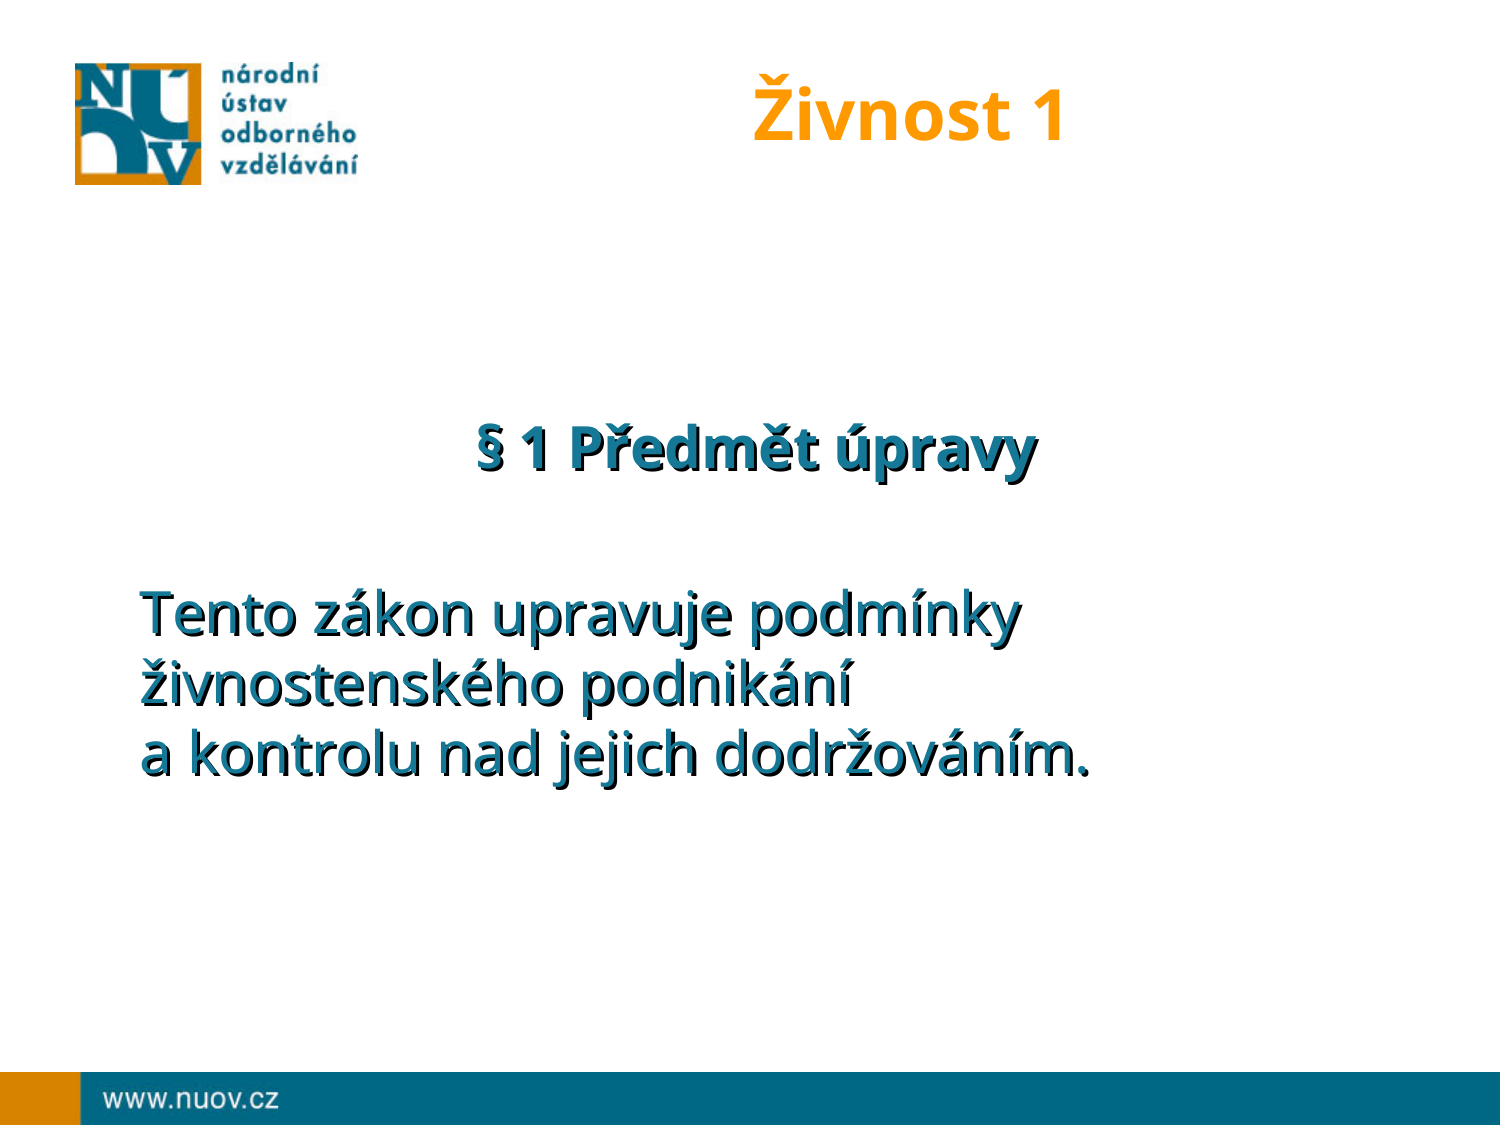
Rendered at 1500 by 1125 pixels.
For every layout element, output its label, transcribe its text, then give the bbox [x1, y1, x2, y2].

title Živnost 1 [399, 37, 1425, 188]
text_box [0, 1072, 1500, 1125]
text_box [75, 62, 358, 185]
text_box § 1 Předmět úpravy Tento zákon upravuje podmínky živnostenského podnikání a kontrolu nad jejich dodržováním. [125, 402, 1388, 793]
